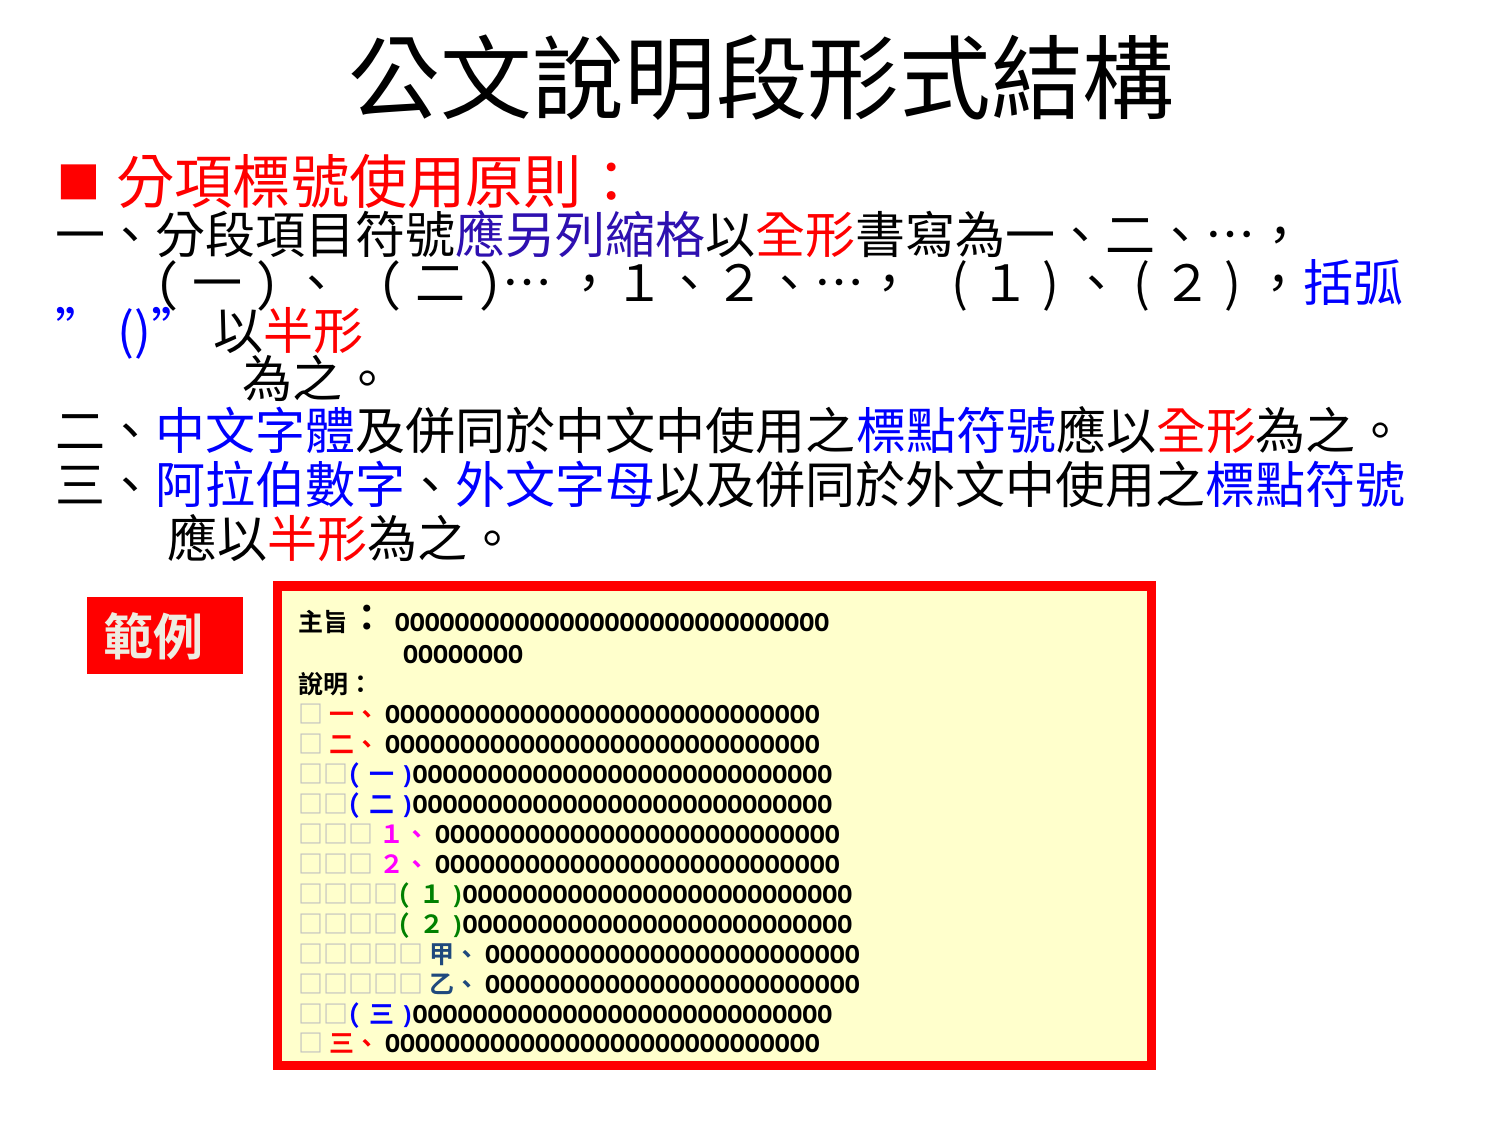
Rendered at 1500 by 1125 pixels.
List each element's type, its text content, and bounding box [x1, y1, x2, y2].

text_box 分項標號使用原則： 一、分段項目符號應另列縮格以全形書寫為一、二、…， (一)、 (二)…，１、２、…， (１)、(２)，括弧”()”以半形 為之。 二、中文字體及併同於中文中使用之標點符號應以全形為之。 三、阿拉伯數字、外文字母以及併同於外文中使用之標點符號 應以半形為之。 [41, 137, 1459, 577]
text_box 範例 [88, 597, 243, 674]
title 公文說明段形式結構 [123, 4, 1400, 137]
text_box 主旨：ΟΟΟΟΟΟΟΟΟΟΟΟΟΟΟΟΟΟΟΟΟΟΟΟΟΟΟΟΟ ΟΟΟΟΟΟΟΟ 說明： □一、ΟΟΟΟΟΟΟΟΟΟΟΟΟΟΟΟΟΟΟΟΟΟΟΟΟΟΟΟΟ □二、ΟΟΟΟΟΟΟΟΟΟΟΟΟΟΟΟΟΟΟΟΟΟΟΟΟΟΟΟΟ □□(一)ΟΟΟΟΟΟΟΟΟΟΟΟΟΟΟΟΟΟΟΟΟΟΟΟΟΟΟΟ □□(二)ΟΟΟΟΟΟΟΟΟΟΟΟΟΟΟΟΟΟΟΟΟΟΟΟΟΟΟΟ □□□１、ΟΟΟΟΟΟΟΟΟΟΟΟΟΟΟΟΟΟΟΟΟΟΟΟΟΟΟ □□□２、ΟΟΟΟΟΟΟΟΟΟΟΟΟΟΟΟΟΟΟΟΟΟΟΟΟΟΟ □□□□(１)ΟΟΟΟΟΟΟΟΟΟΟΟΟΟΟΟΟΟΟΟΟΟΟΟΟΟ □□□□(２)ΟΟΟΟΟΟΟΟΟΟΟΟΟΟΟΟΟΟΟΟΟΟΟΟΟΟ □□□□□甲、ΟΟΟΟΟΟΟΟΟΟΟΟΟΟΟΟΟΟΟΟΟΟΟΟΟ □□□□□乙、ΟΟΟΟΟΟΟΟΟΟΟΟΟΟΟΟΟΟΟΟΟΟΟΟΟ □□(三)ΟΟΟΟΟΟΟΟΟΟΟΟΟΟΟΟΟΟΟΟΟΟΟΟΟΟΟΟ □三、ΟΟΟΟΟΟΟΟΟΟΟΟΟΟΟΟΟΟΟΟΟΟΟΟΟΟΟΟΟ [277, 586, 1152, 1066]
